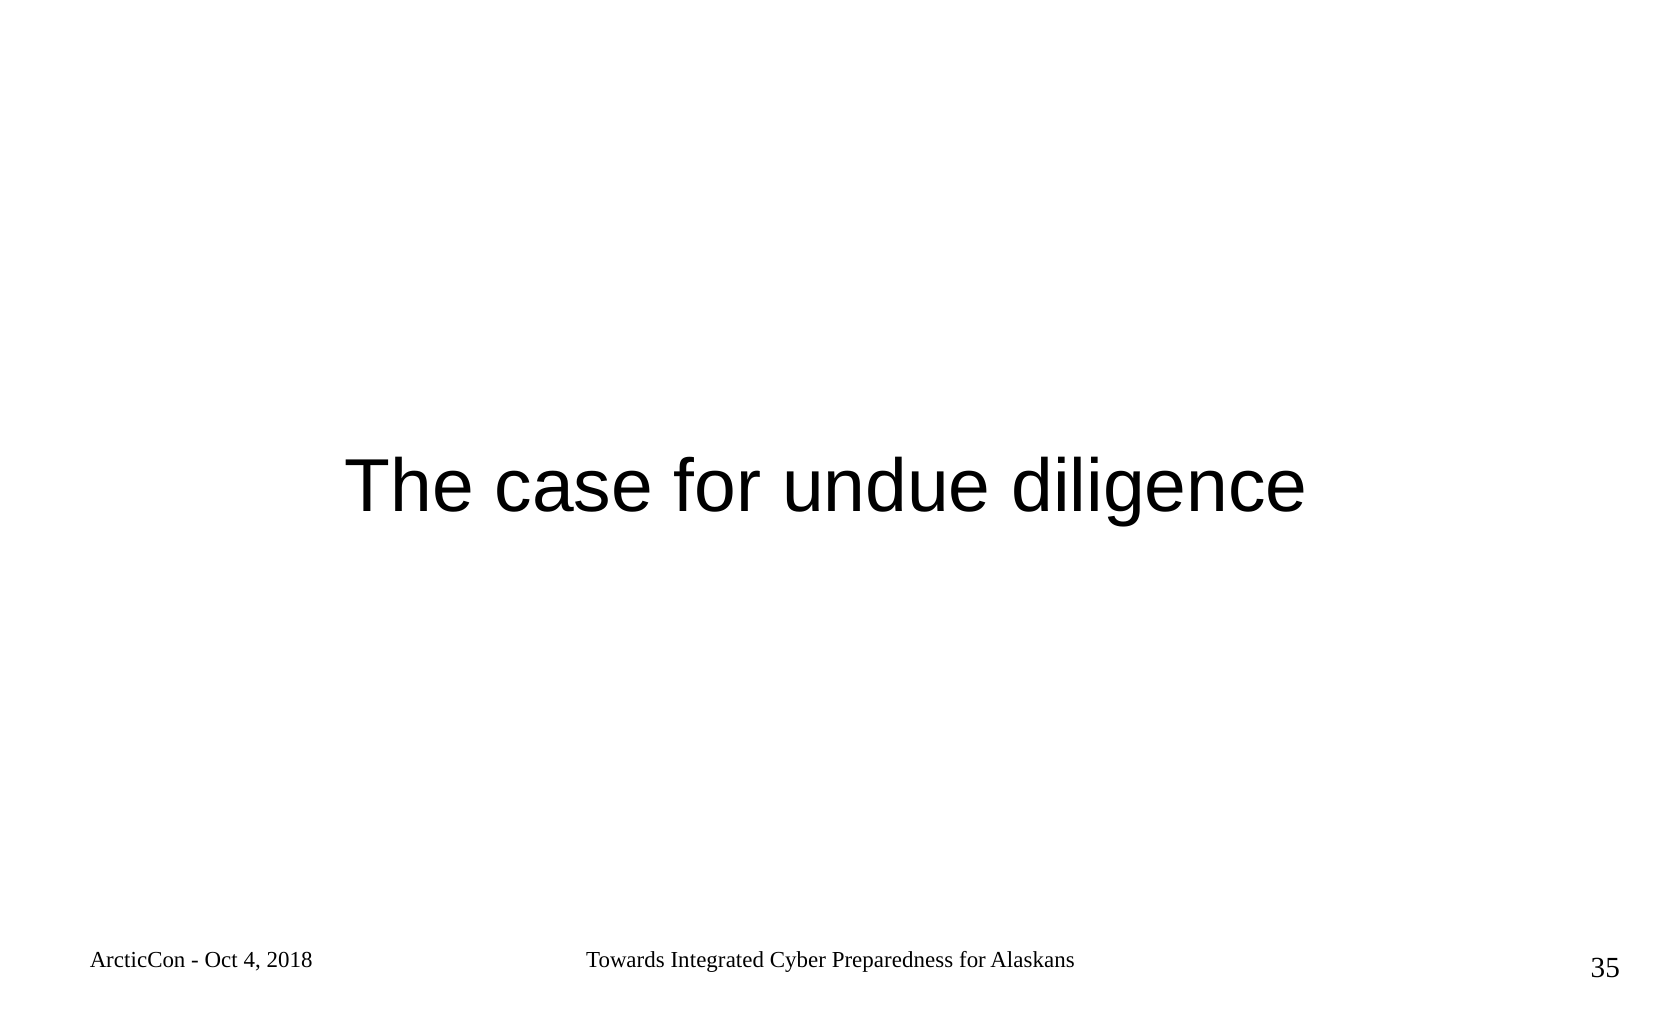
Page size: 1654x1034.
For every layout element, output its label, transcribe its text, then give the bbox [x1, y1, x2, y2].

subtitle The case for undue diligence [82, 195, 1571, 986]
text_box <number> [1560, 951, 1621, 1023]
